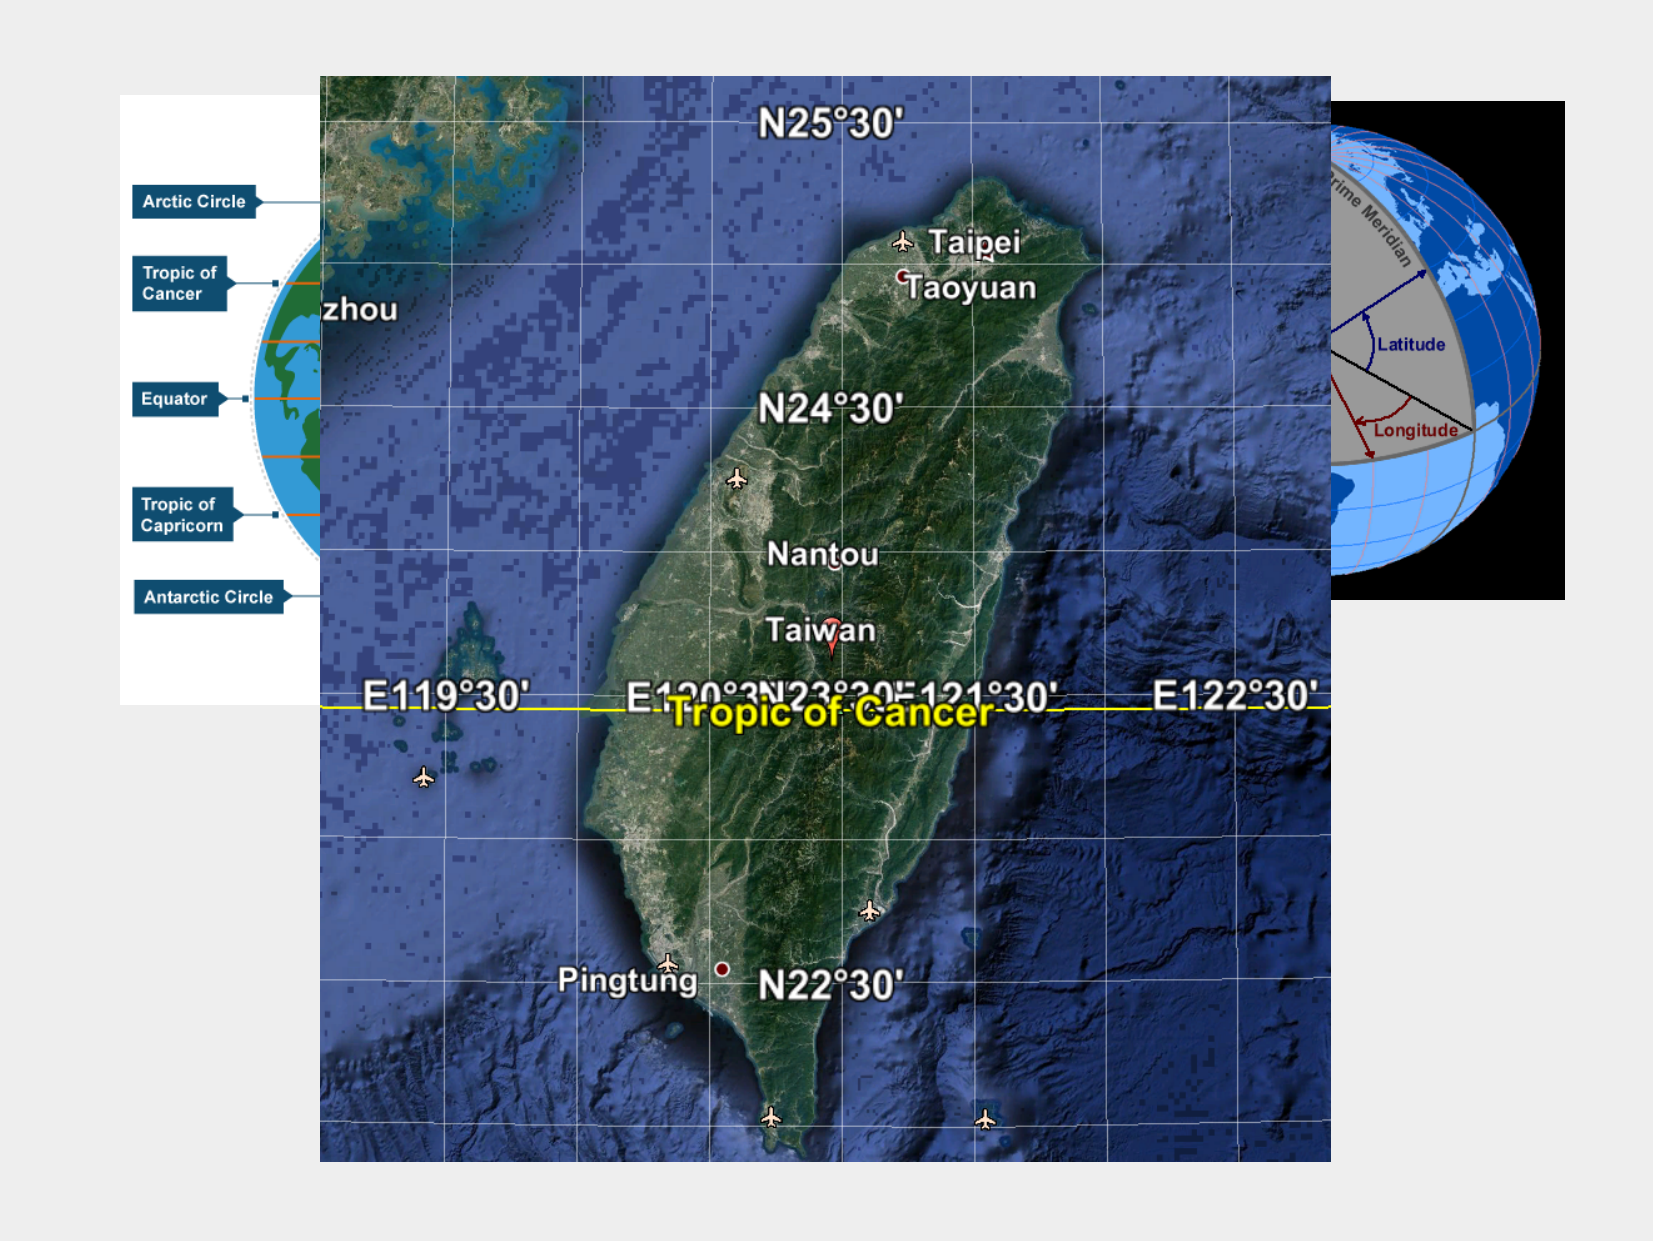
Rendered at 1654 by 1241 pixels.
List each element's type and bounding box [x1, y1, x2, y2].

picture [120, 76, 1565, 1162]
